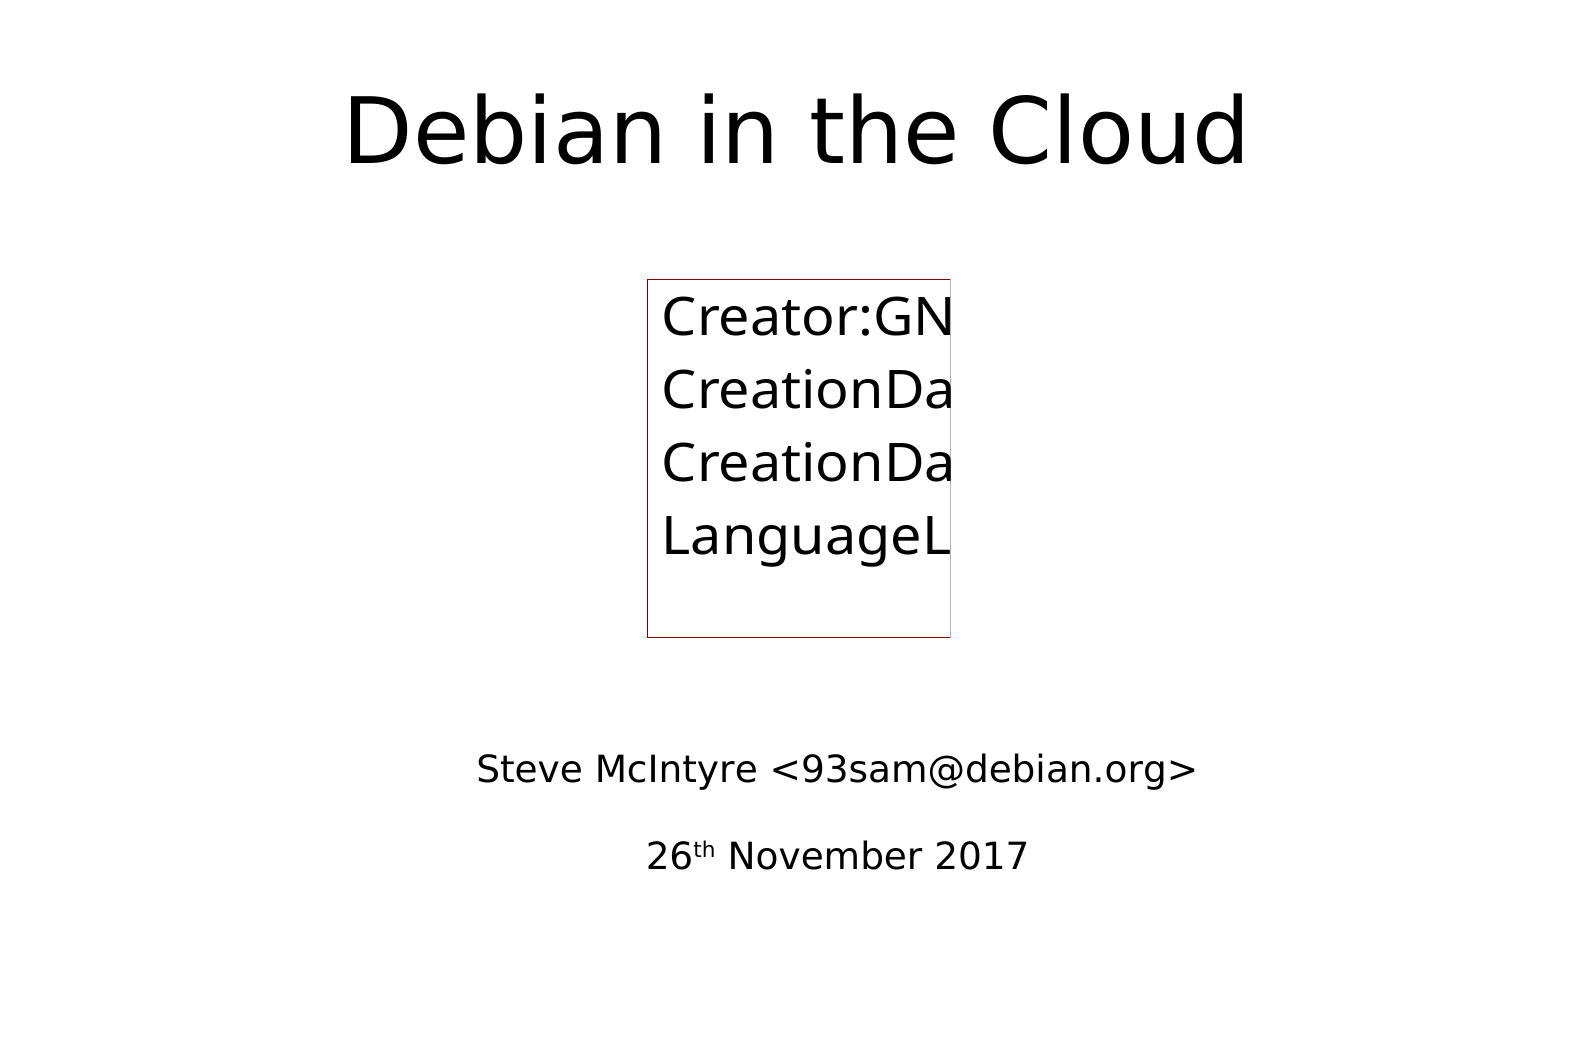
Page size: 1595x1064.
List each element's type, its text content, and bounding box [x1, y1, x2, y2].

subtitle Steve McIntyre <93sam@debian.org> 26th November 2017 [102, 562, 1538, 1064]
picture [644, 275, 951, 638]
title Debian in the Cloud [79, 24, 1515, 239]
